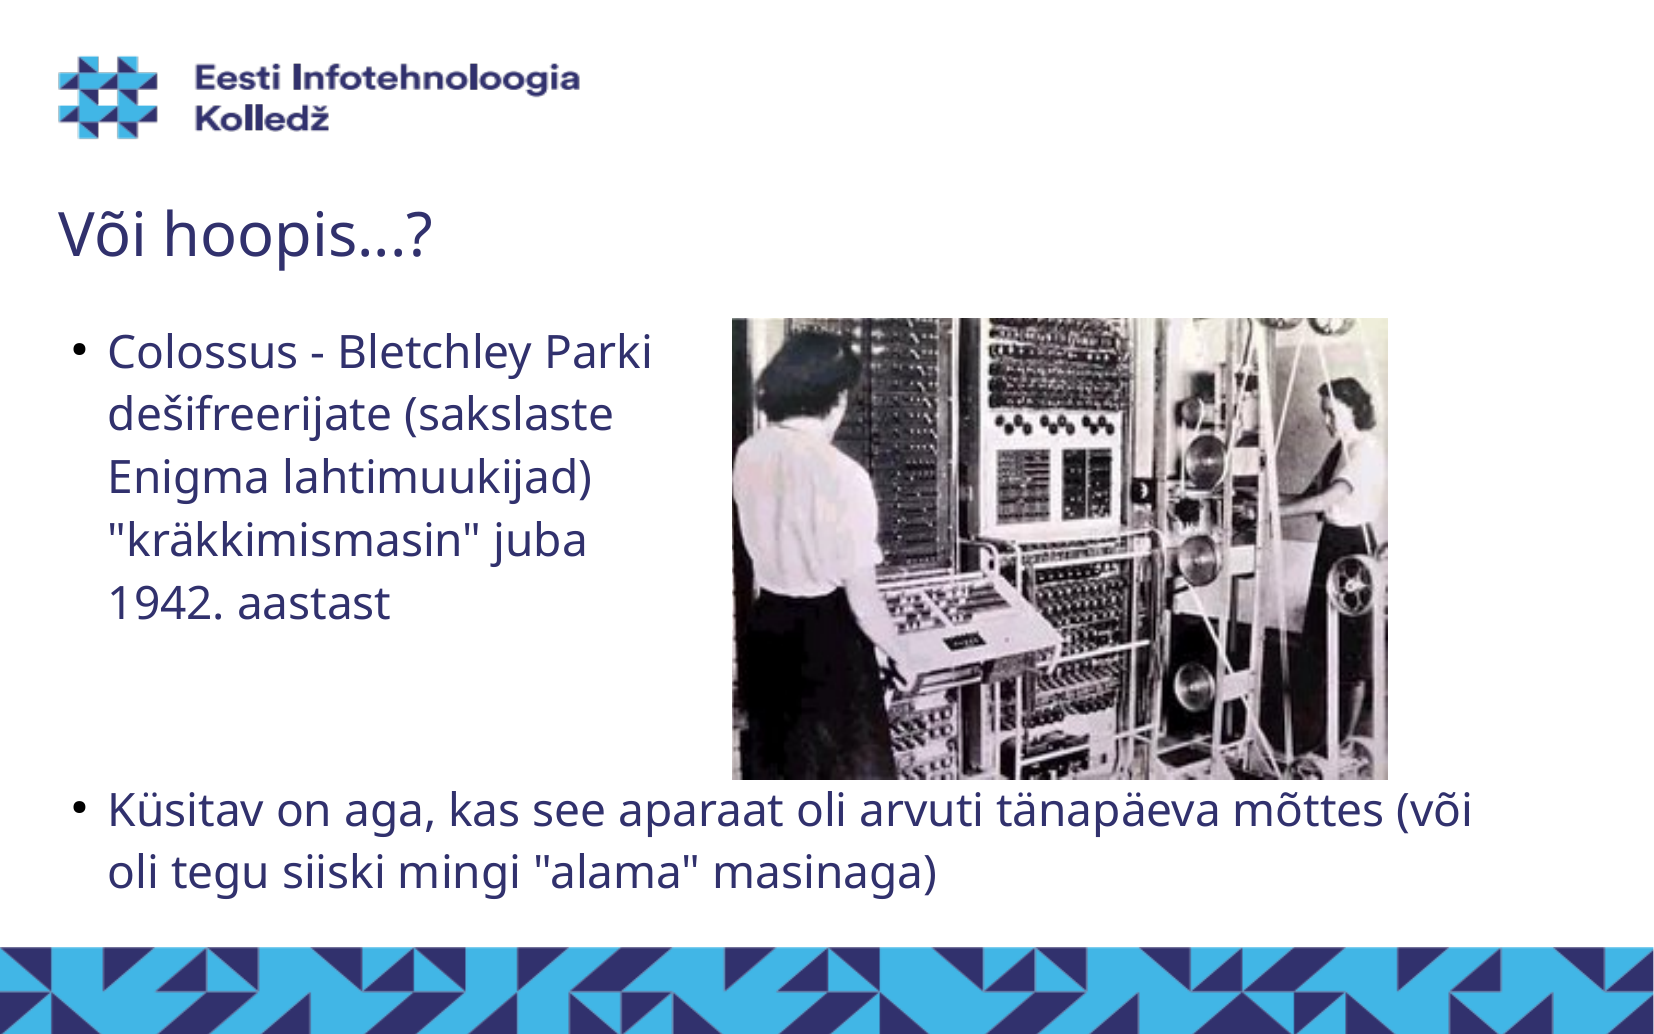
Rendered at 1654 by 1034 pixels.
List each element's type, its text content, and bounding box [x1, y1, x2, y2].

title Või hoopis...? [59, 158, 1489, 308]
list Colossus - Bletchley Parki dešifreerijate (sakslaste Enigma lahtimuukijad) "kräkkimismasin" juba 1942. aastast Küsitav on aga, kas see aparaat oli arvuti tänapäeva mõttes (või oli tegu siiski mingi "alama" masinaga) [59, 318, 1489, 910]
picture [732, 318, 1388, 780]
